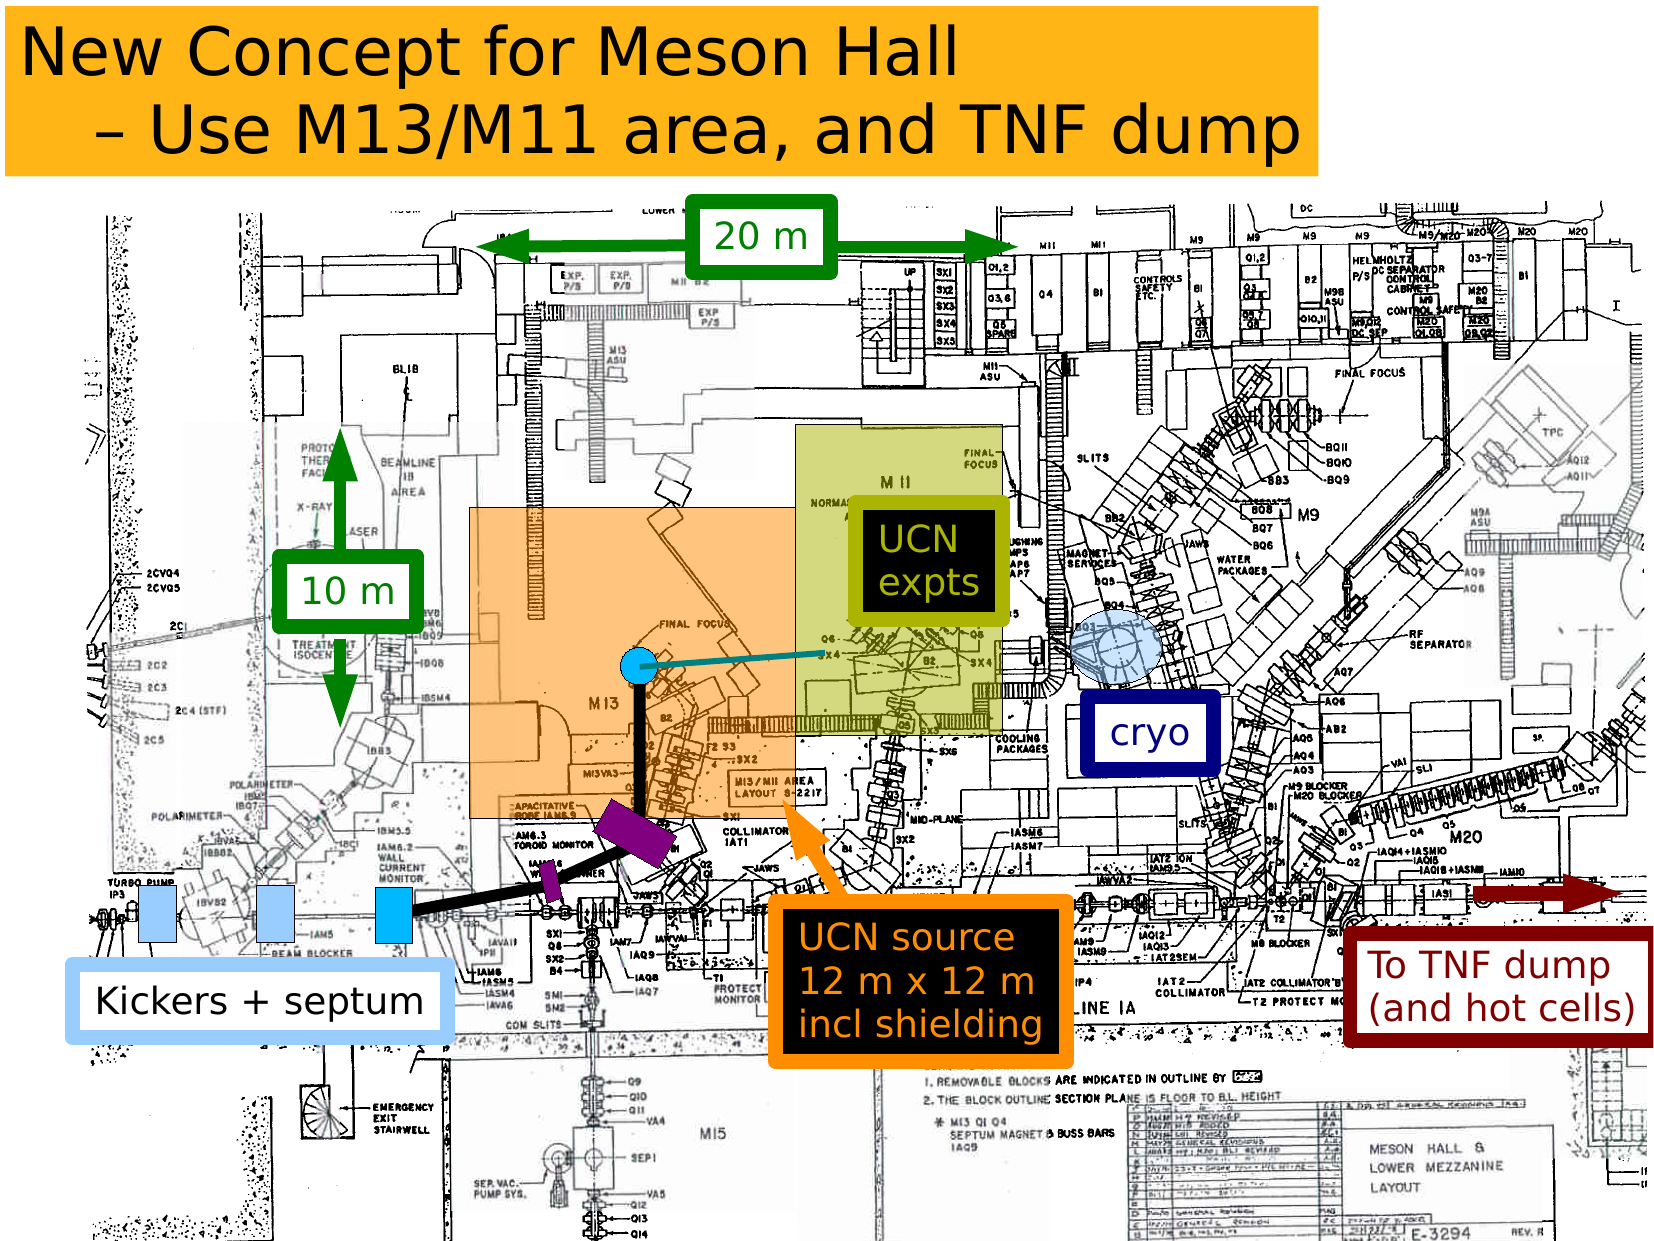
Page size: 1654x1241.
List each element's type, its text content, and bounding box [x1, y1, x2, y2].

text_box New Concept for Meson Hall – Use M13/M11 area, and TNF dump [5, 5, 1319, 177]
text_box Kickers + septum [72, 964, 448, 1038]
text_box 10 m [279, 556, 417, 627]
text_box [256, 885, 295, 943]
text_box UCN expts [855, 502, 1003, 620]
picture [42, 188, 1647, 1241]
text_box cryo [1087, 696, 1214, 770]
text_box 20 m [692, 201, 831, 273]
text_box UCN source 12 m x 12 m incl shielding [775, 901, 1067, 1062]
text_box [538, 859, 563, 904]
text_box To TNF dump (and hot cells) [1350, 933, 1654, 1041]
text_box [1069, 609, 1163, 685]
text_box [375, 887, 413, 944]
text_box [138, 885, 177, 943]
text_box [469, 424, 1003, 869]
